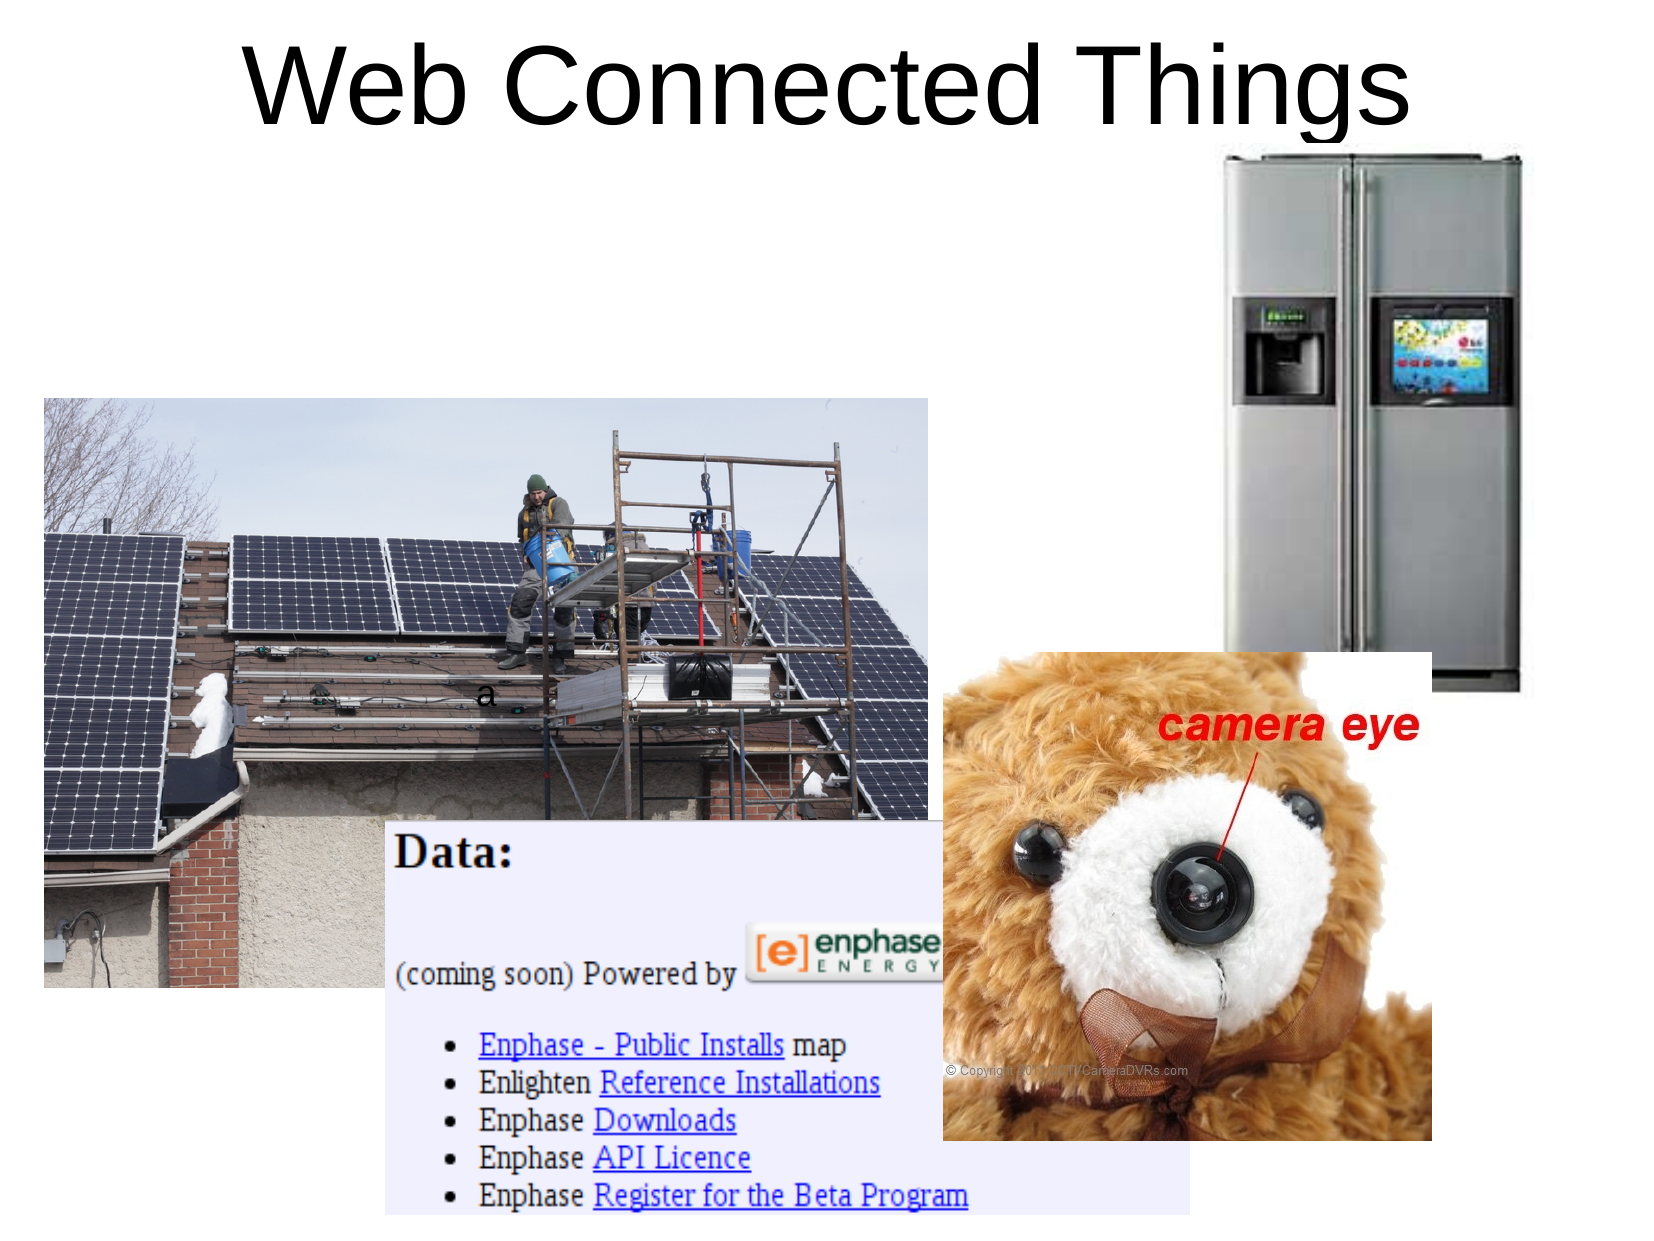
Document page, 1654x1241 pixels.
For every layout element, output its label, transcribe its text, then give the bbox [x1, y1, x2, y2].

picture [44, 143, 1534, 1215]
title Web Connected Things [82, 0, 1571, 189]
